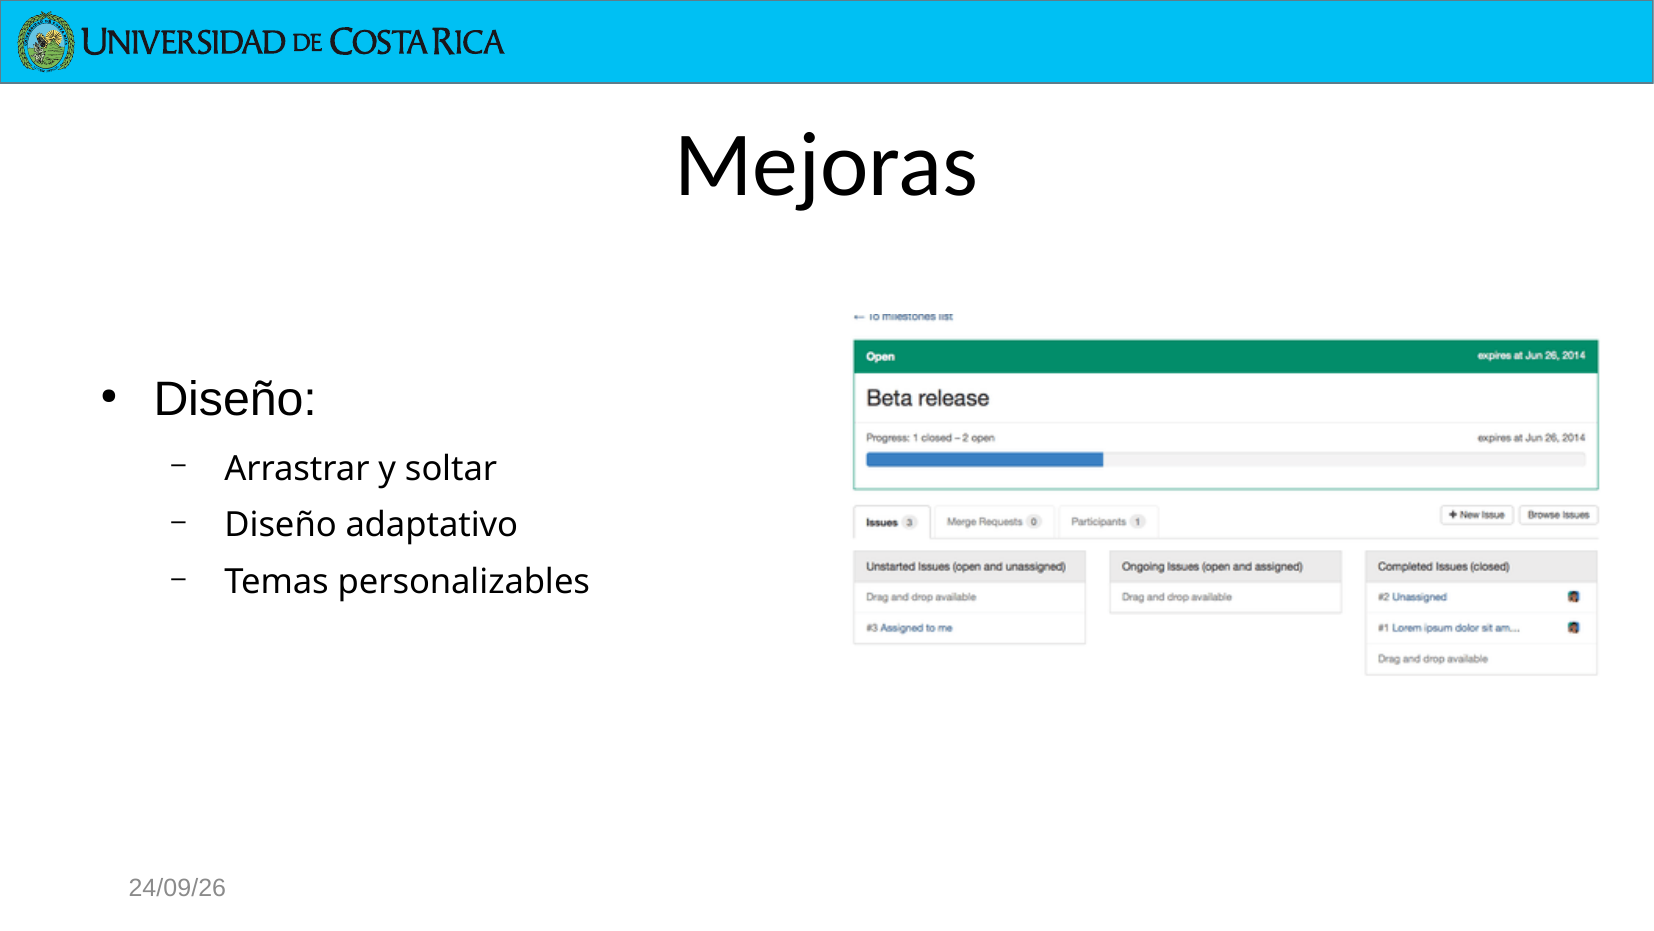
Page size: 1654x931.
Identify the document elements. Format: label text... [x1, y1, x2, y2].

picture [850, 314, 1601, 745]
list Diseño: Arrastrar y soltar Diseño adaptativo Temas personalizables [82, 308, 1571, 758]
title Mejoras [82, 37, 1571, 308]
